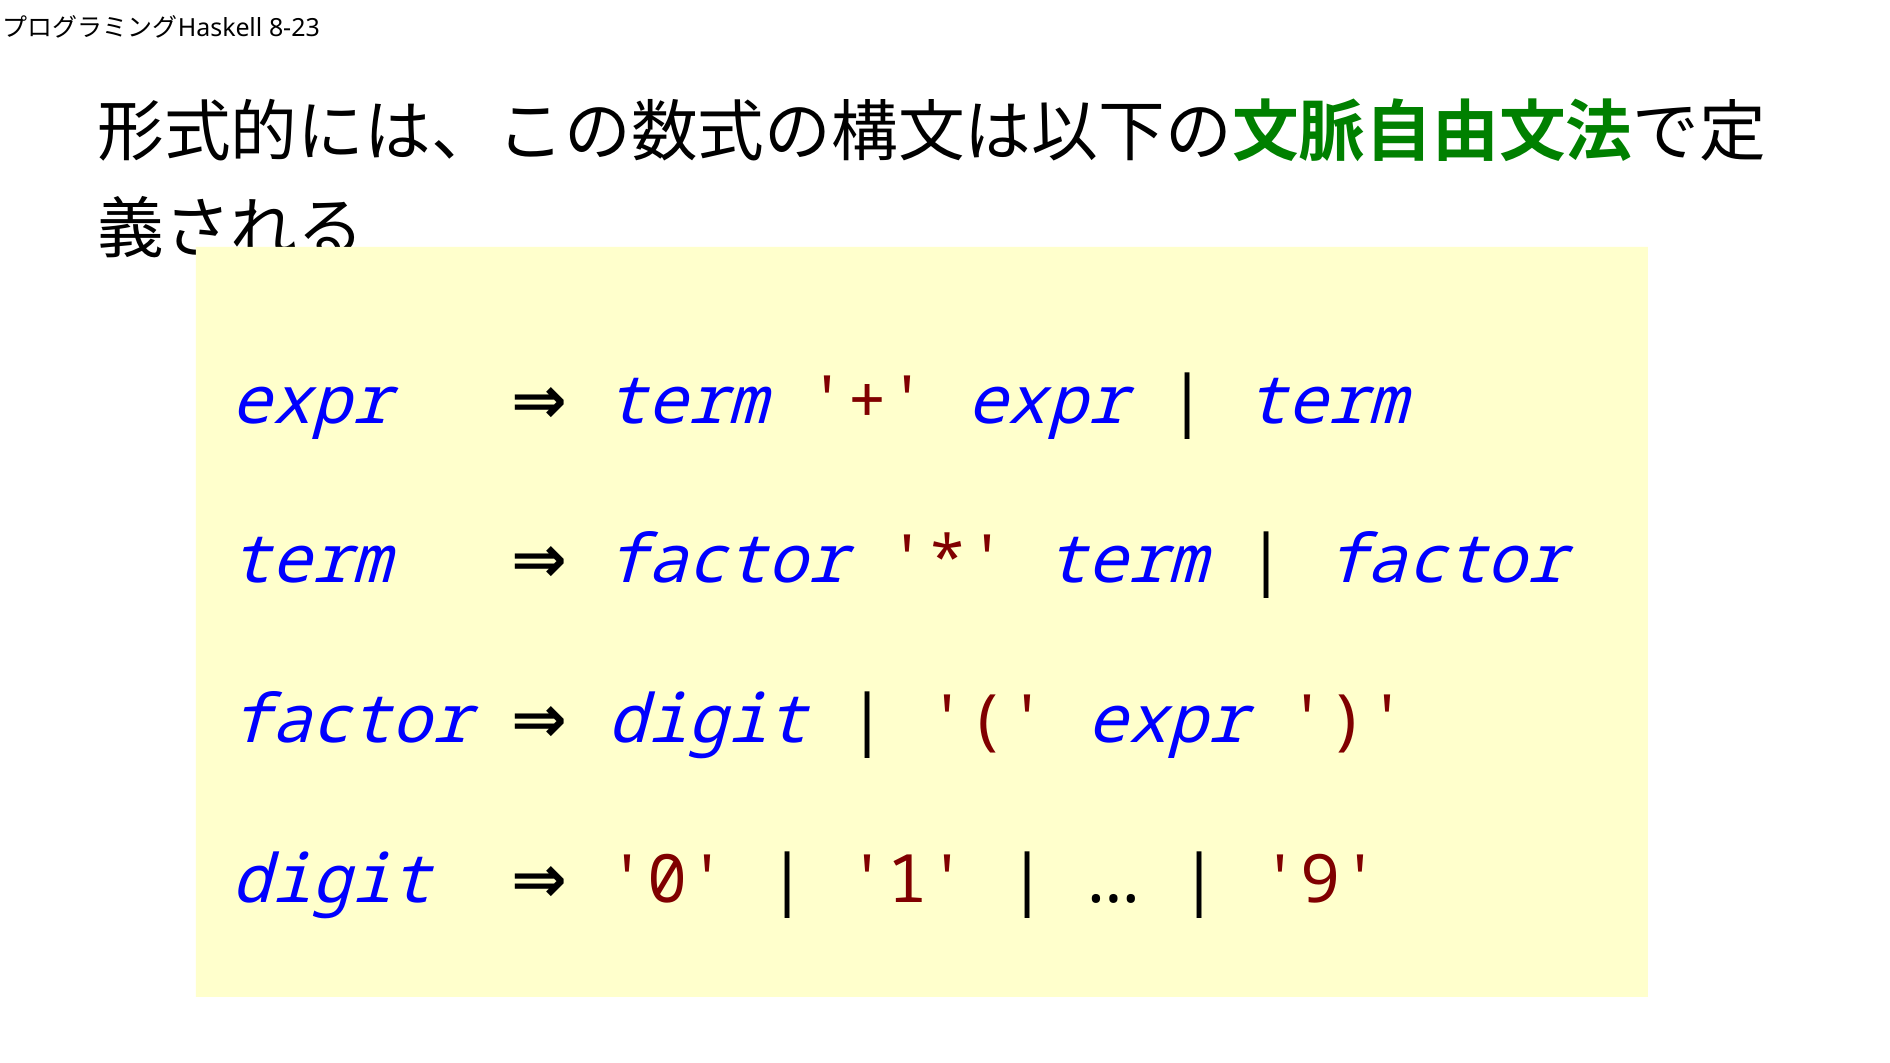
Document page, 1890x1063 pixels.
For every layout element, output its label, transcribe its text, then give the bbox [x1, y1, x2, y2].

text_box expr ⇒ term '+' expr | term term ⇒ factor '*' term | factor factor ⇒ digit | '(' expr ')' digit ⇒ '0' | '1' | … | '9' [195, 246, 1648, 997]
list 形式的には、この数式の構文は以下の文脈自由文法で定義される [94, 74, 1796, 215]
